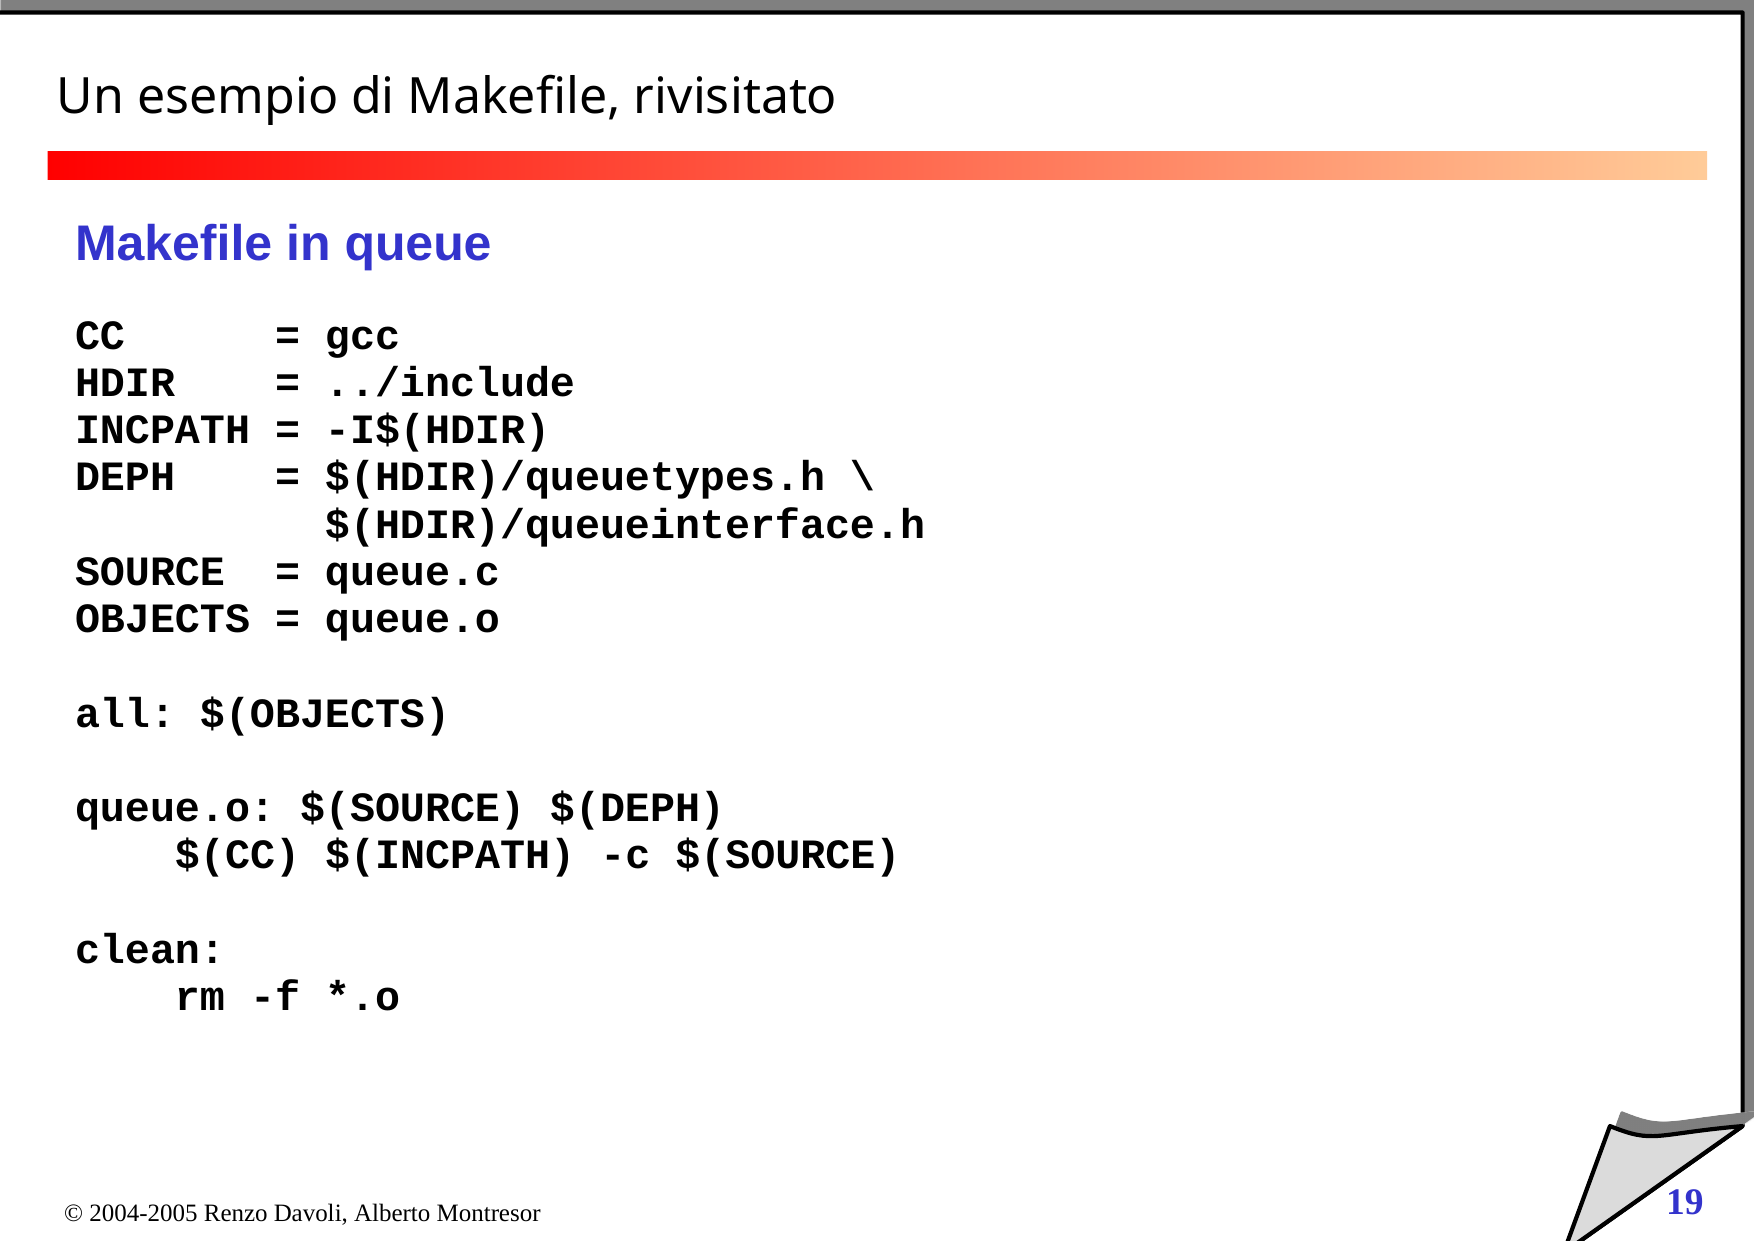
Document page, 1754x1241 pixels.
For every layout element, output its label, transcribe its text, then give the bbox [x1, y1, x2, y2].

list Makefile in queue CC = gcc HDIR = ../include INCPATH = -I$(HDIR) DEPH = $(HDIR)/queuetypes.h \ $(HDIR)/queueinterface.h SOURCE = queue.c OBJECTS = queue.o all: $(OBJECTS) queue.o: $(SOURCE) $(DEPH) $(CC) $(INCPATH) -c $(SOURCE) clean: rm -f *.o [58, 206, 1696, 1119]
title Un esempio di Makefile, rivisitato [40, 40, 1714, 153]
